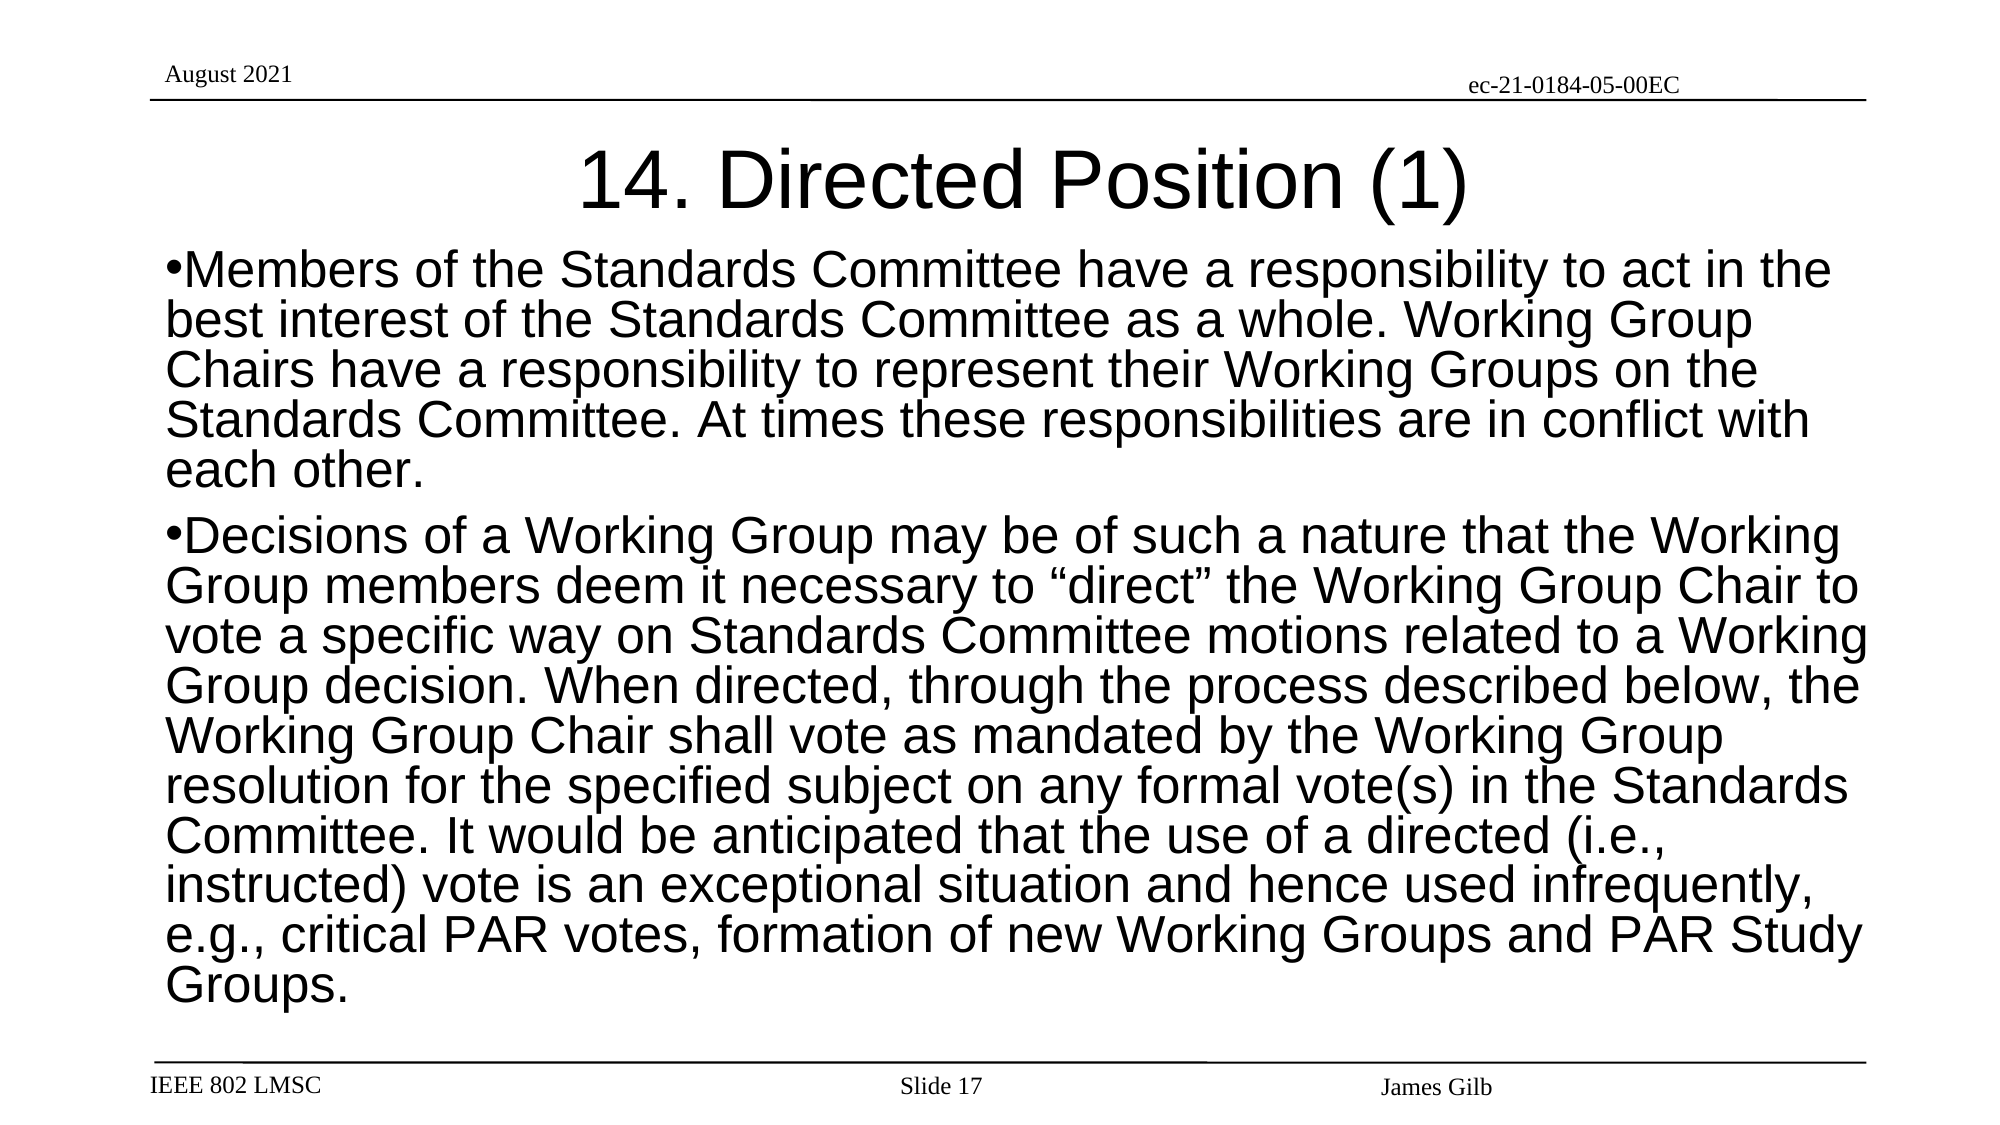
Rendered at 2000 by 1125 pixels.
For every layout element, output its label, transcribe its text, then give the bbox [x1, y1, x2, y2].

title 14. Directed Position (1) [149, 112, 1900, 238]
text_box Slide [799, 1069, 1083, 1108]
list Members of the Standards Committee have a responsibility to act in the best interest of the Standards Committee as a whole. Working Group Chairs have a responsibility to represent their Working Groups on the Standards Committee. At times these responsibilities are in conflict with each other. Decisions of a Working Group may be of such a nature that the Working Group members deem it necessary to “direct” the Working Group Chair to vote a specific way on Standards Committee motions related to a Working Group decision. When directed, through the process described below, the Working Group Chair shall vote as mandated by the Working Group resolution for the specified subject on any formal vote(s) in the Standards Committee. It would be anticipated that the use of a directed (i.e., instructed) vote is an exceptional situation and hence used infrequently, e.g., critical PAR votes, formation of new Working Groups and PAR Study Groups. [149, 239, 1900, 1051]
